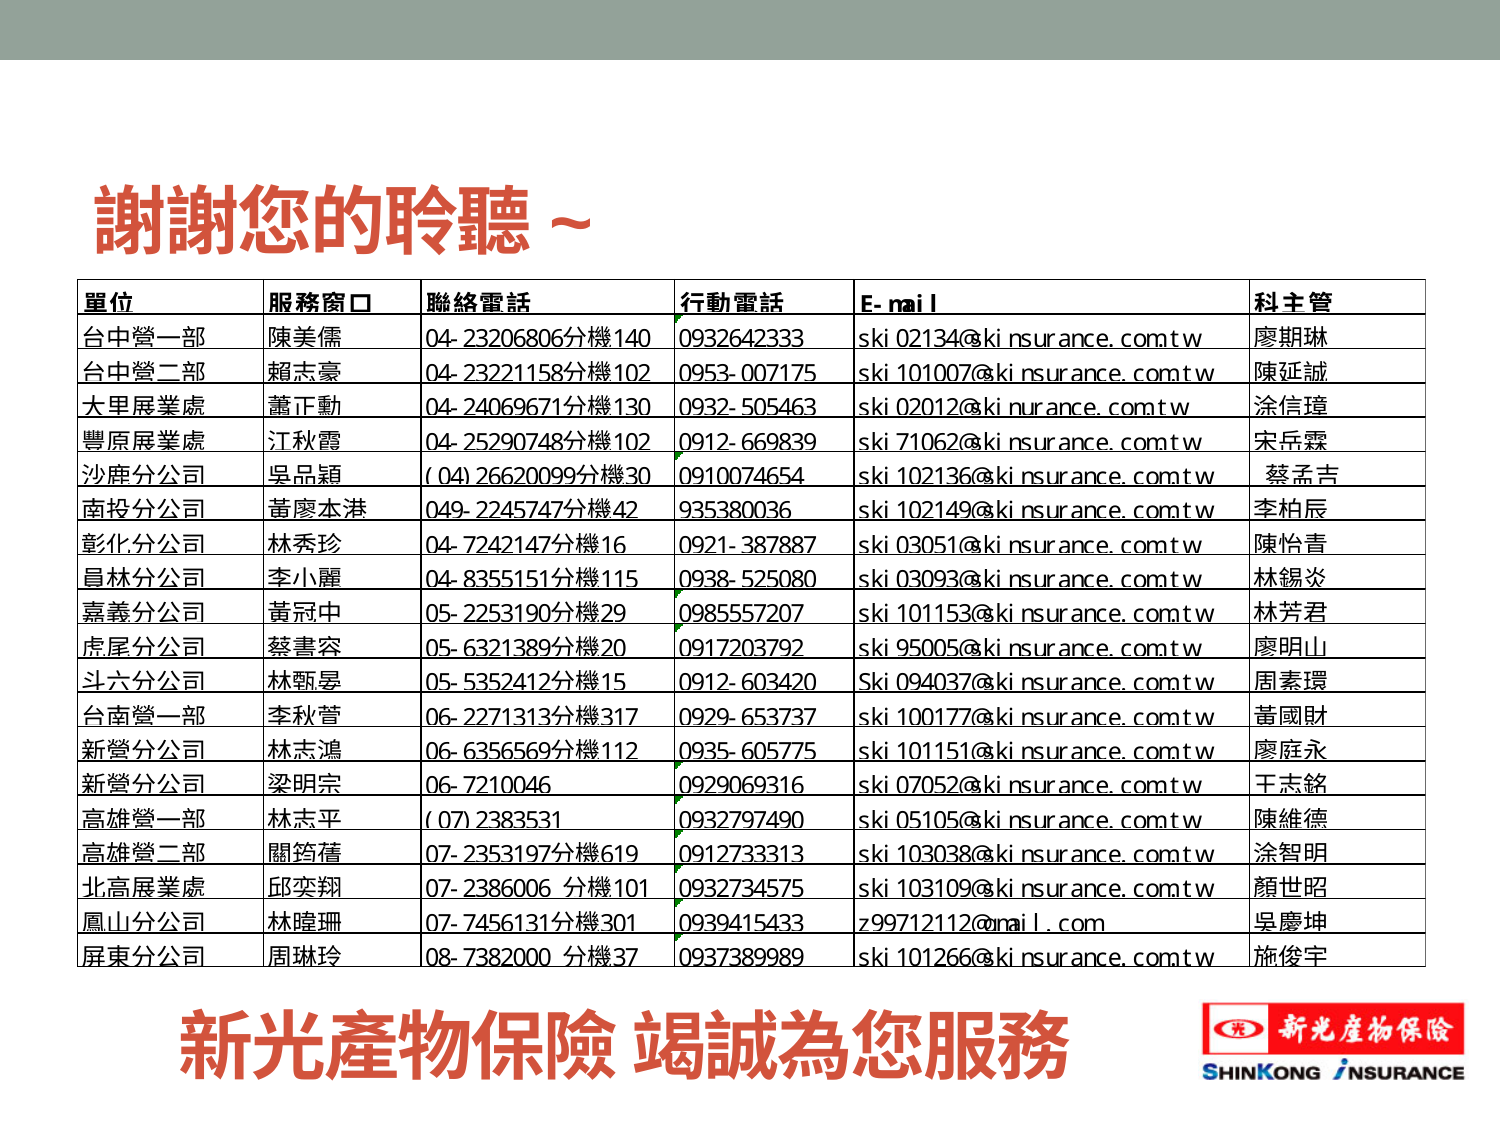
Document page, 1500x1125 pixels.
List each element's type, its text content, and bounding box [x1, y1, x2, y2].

chart [76, 278, 1427, 968]
title 新光產物保險 竭誠為您服務 [0, 962, 1311, 1125]
text_box 謝謝您的聆聽~ [76, 137, 1427, 278]
